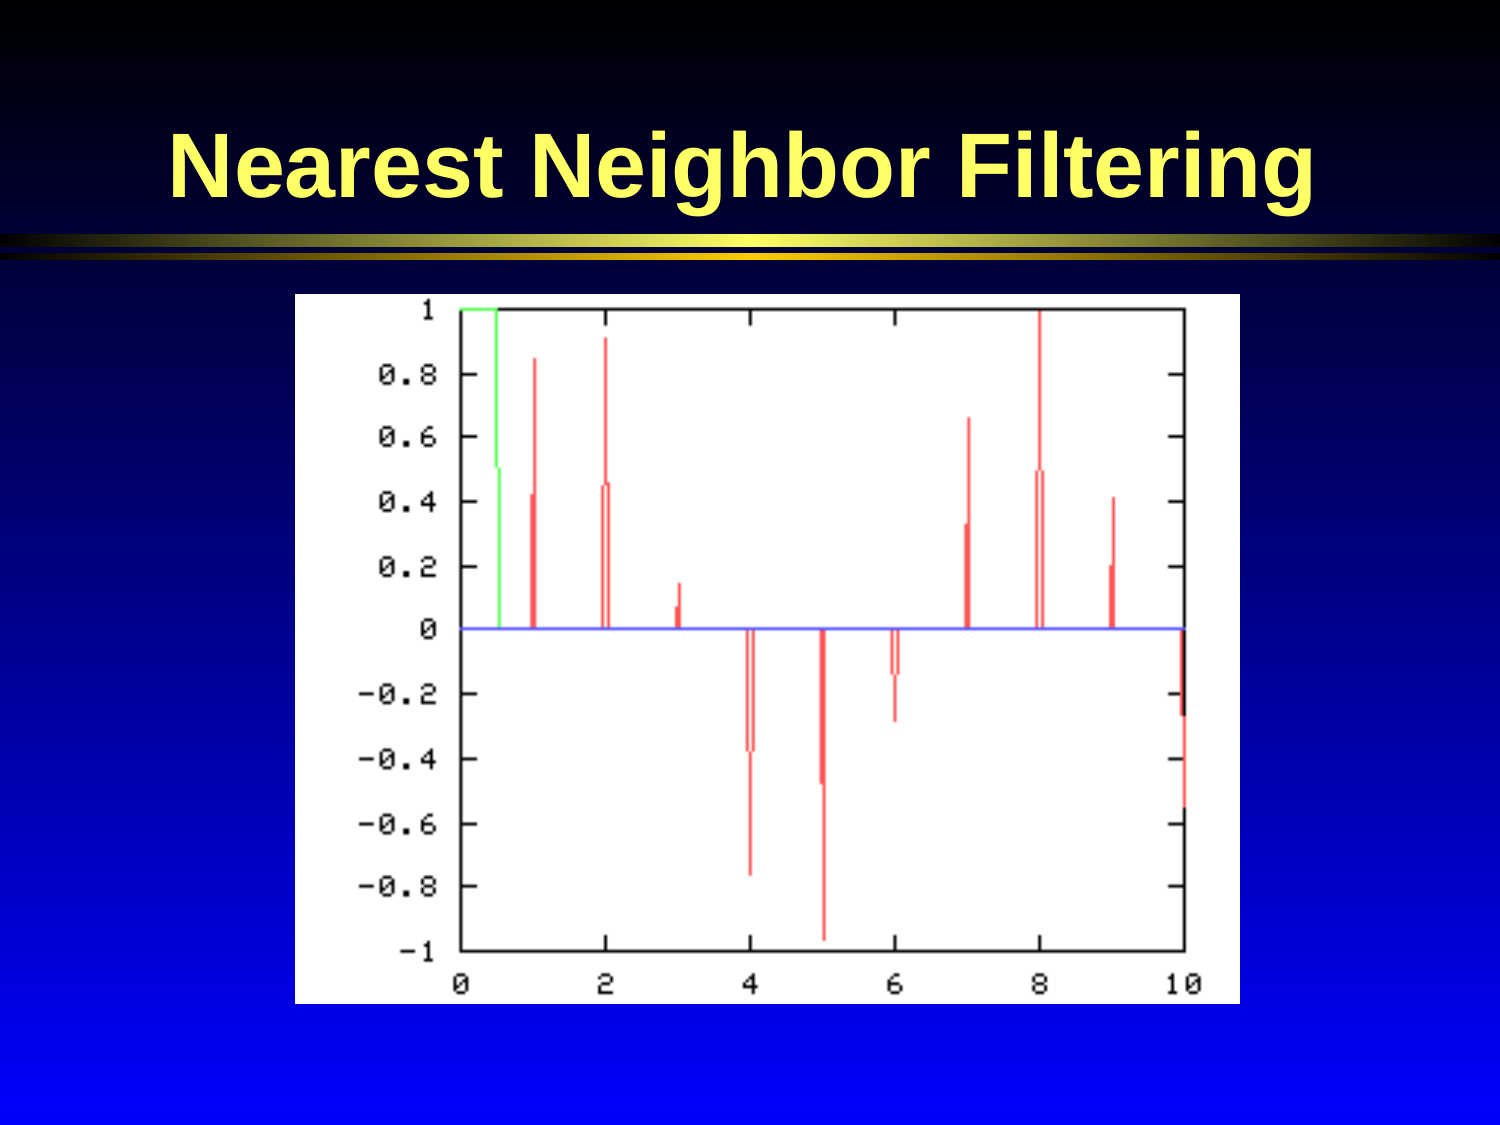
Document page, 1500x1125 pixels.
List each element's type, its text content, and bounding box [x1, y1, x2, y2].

picture [295, 294, 1240, 1004]
title Nearest Neighbor Filtering [99, 37, 1388, 225]
